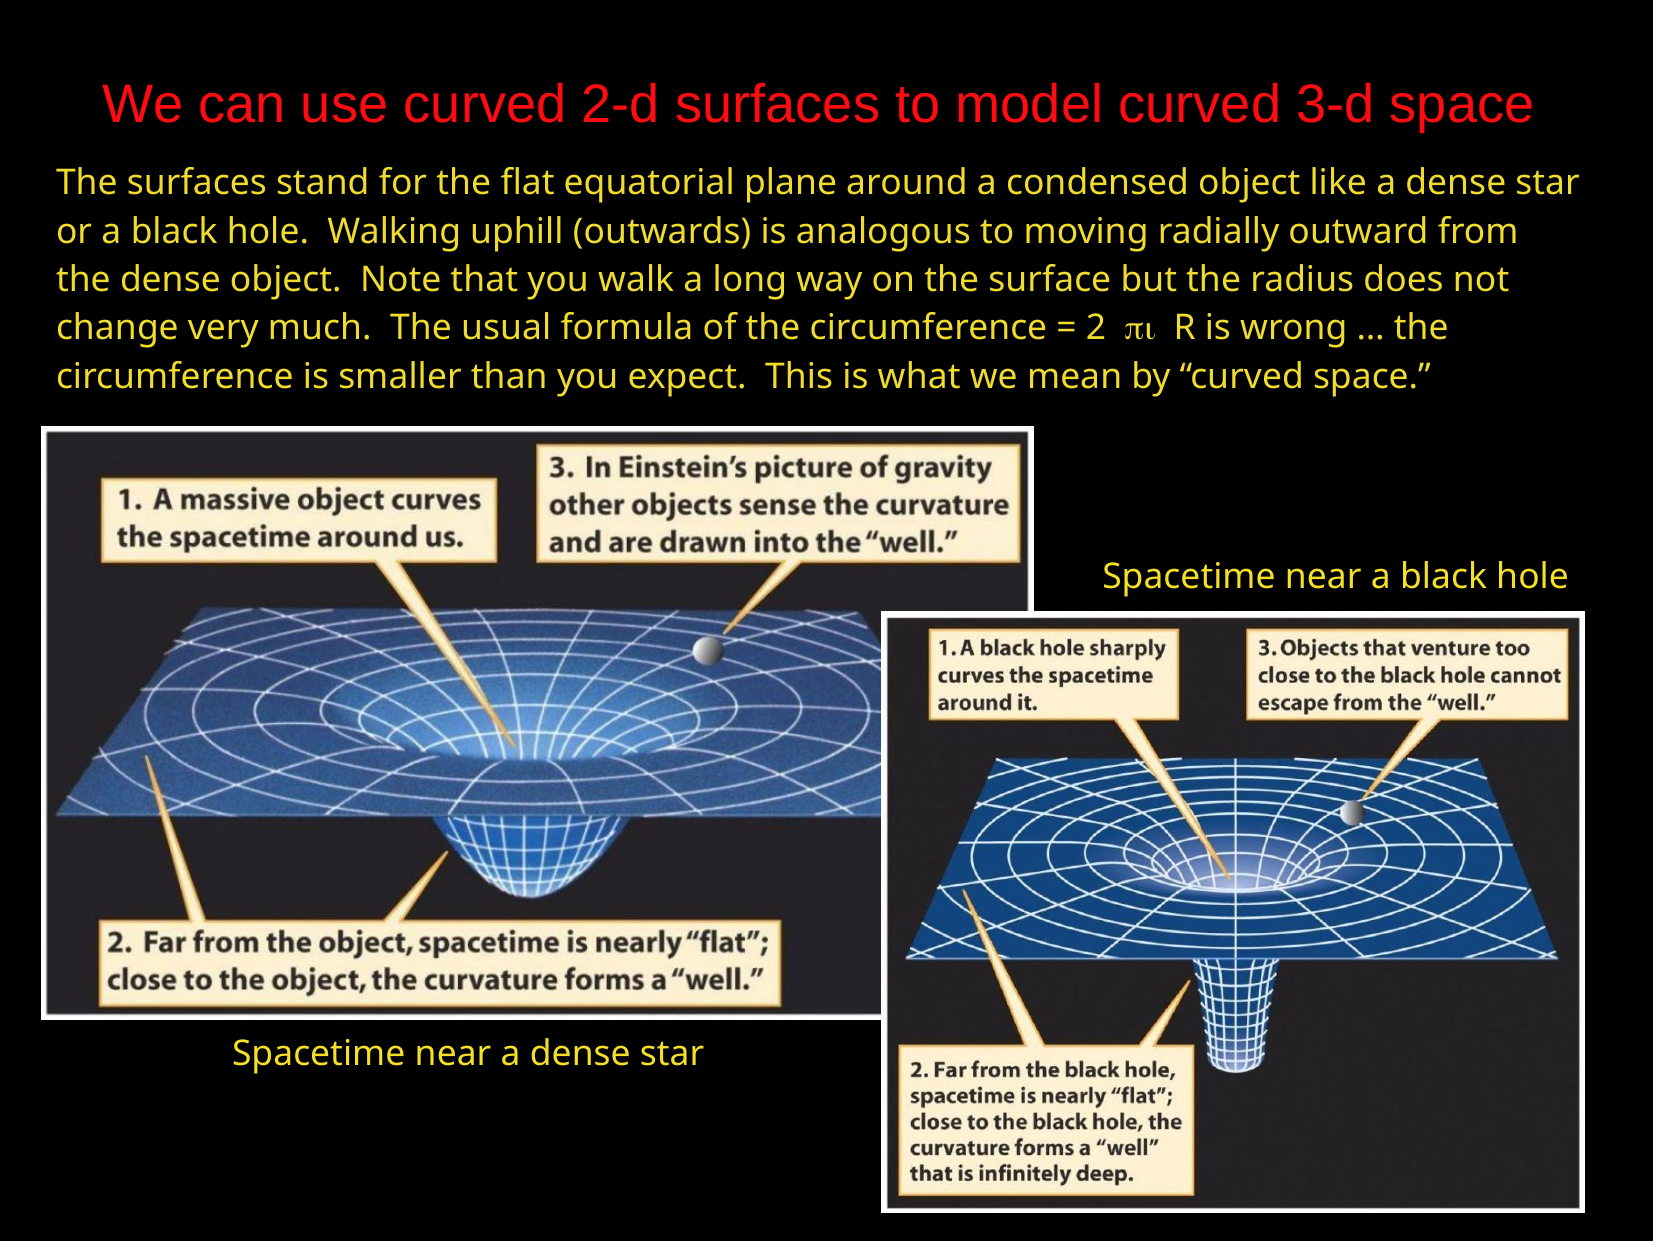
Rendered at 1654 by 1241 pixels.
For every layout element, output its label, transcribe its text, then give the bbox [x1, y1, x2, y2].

text_box The surfaces stand for the flat equatorial plane around a condensed object like a dense star or a black hole. Walking uphill (outwards) is analogous to moving radially outward from the dense object. Note that you walk a long way on the surface but the radius does not change very much. The usual formula of the circumference = 2 pi R is wrong … the circumference is smaller than you expect. This is what we mean by “curved space.” [41, 148, 1598, 407]
text_box Spacetime near a black hole [812, 542, 1585, 607]
title We can use curved 2-d surfaces to model curved 3-d space [27, 0, 1612, 207]
picture [41, 426, 1585, 1213]
text_box Spacetime near a dense star [82, 1019, 855, 1084]
